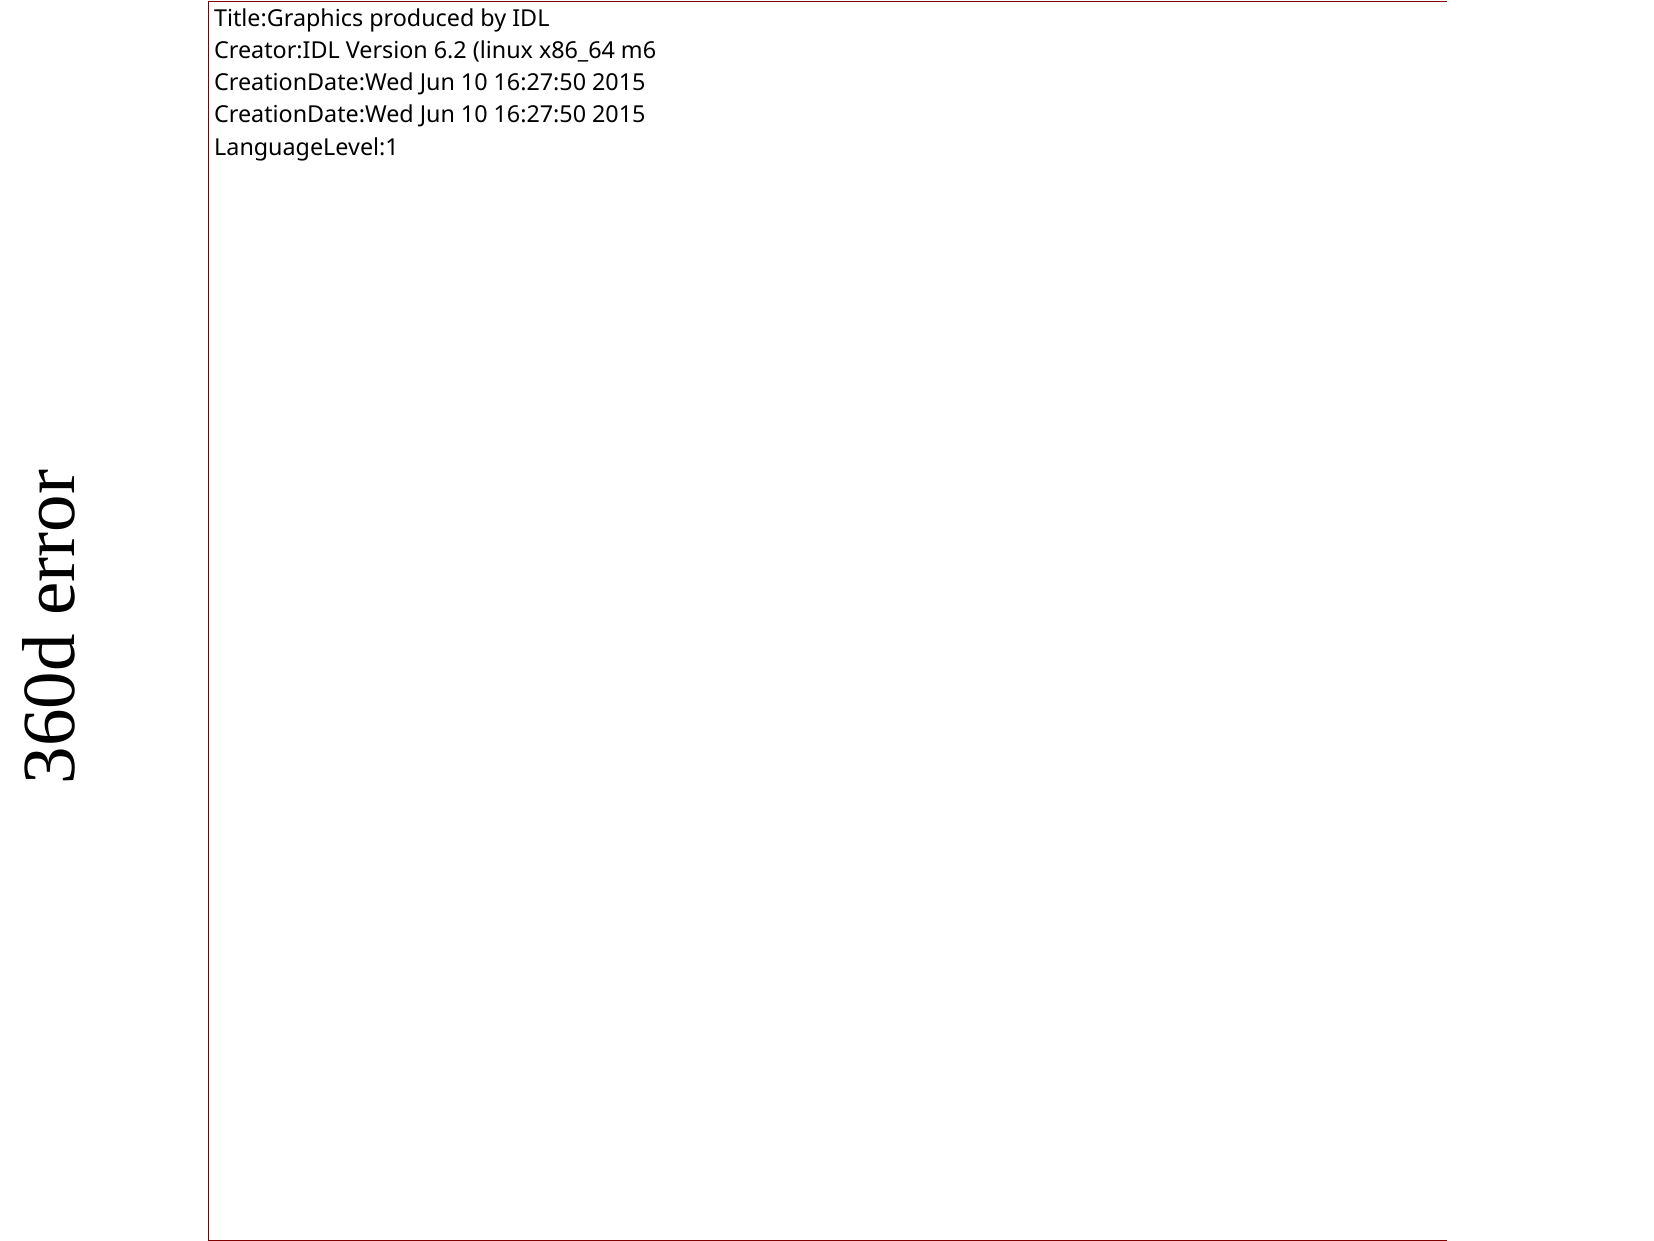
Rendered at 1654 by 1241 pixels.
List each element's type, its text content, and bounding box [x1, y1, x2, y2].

picture [206, 0, 1447, 1241]
text_box 360d error [0, 441, 99, 799]
